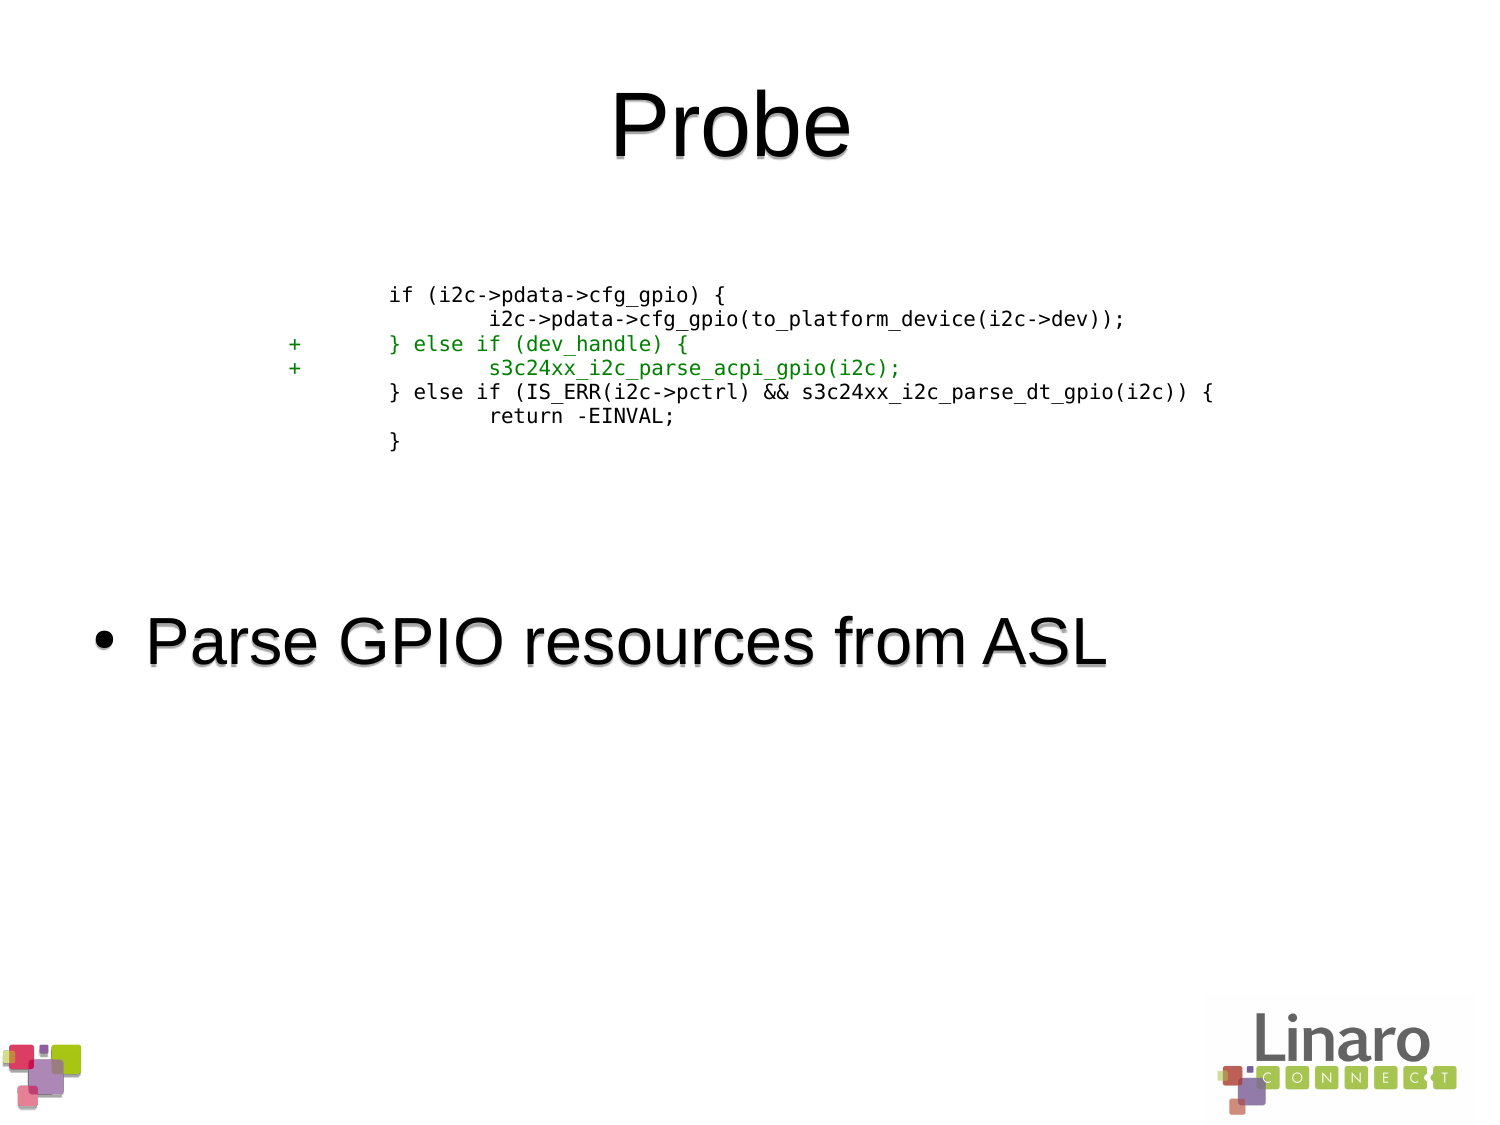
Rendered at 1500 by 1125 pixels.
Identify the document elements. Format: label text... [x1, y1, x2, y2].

picture [0, 1041, 84, 1125]
text_box if (i2c->pdata->cfg_gpio) { i2c->pdata->cfg_gpio(to_platform_device(i2c->dev)); + } else if (dev_handle) { + s3c24xx_i2c_parse_acpi_gpio(i2c); } else if (IS_ERR(i2c->pctrl) && s3c24xx_i2c_parse_dt_gpio(i2c)) { return -EINVAL; } [273, 275, 1229, 461]
list Parse GPIO resources from ASL [75, 603, 1425, 916]
picture [1205, 995, 1475, 1125]
title Probe [56, 27, 1407, 223]
